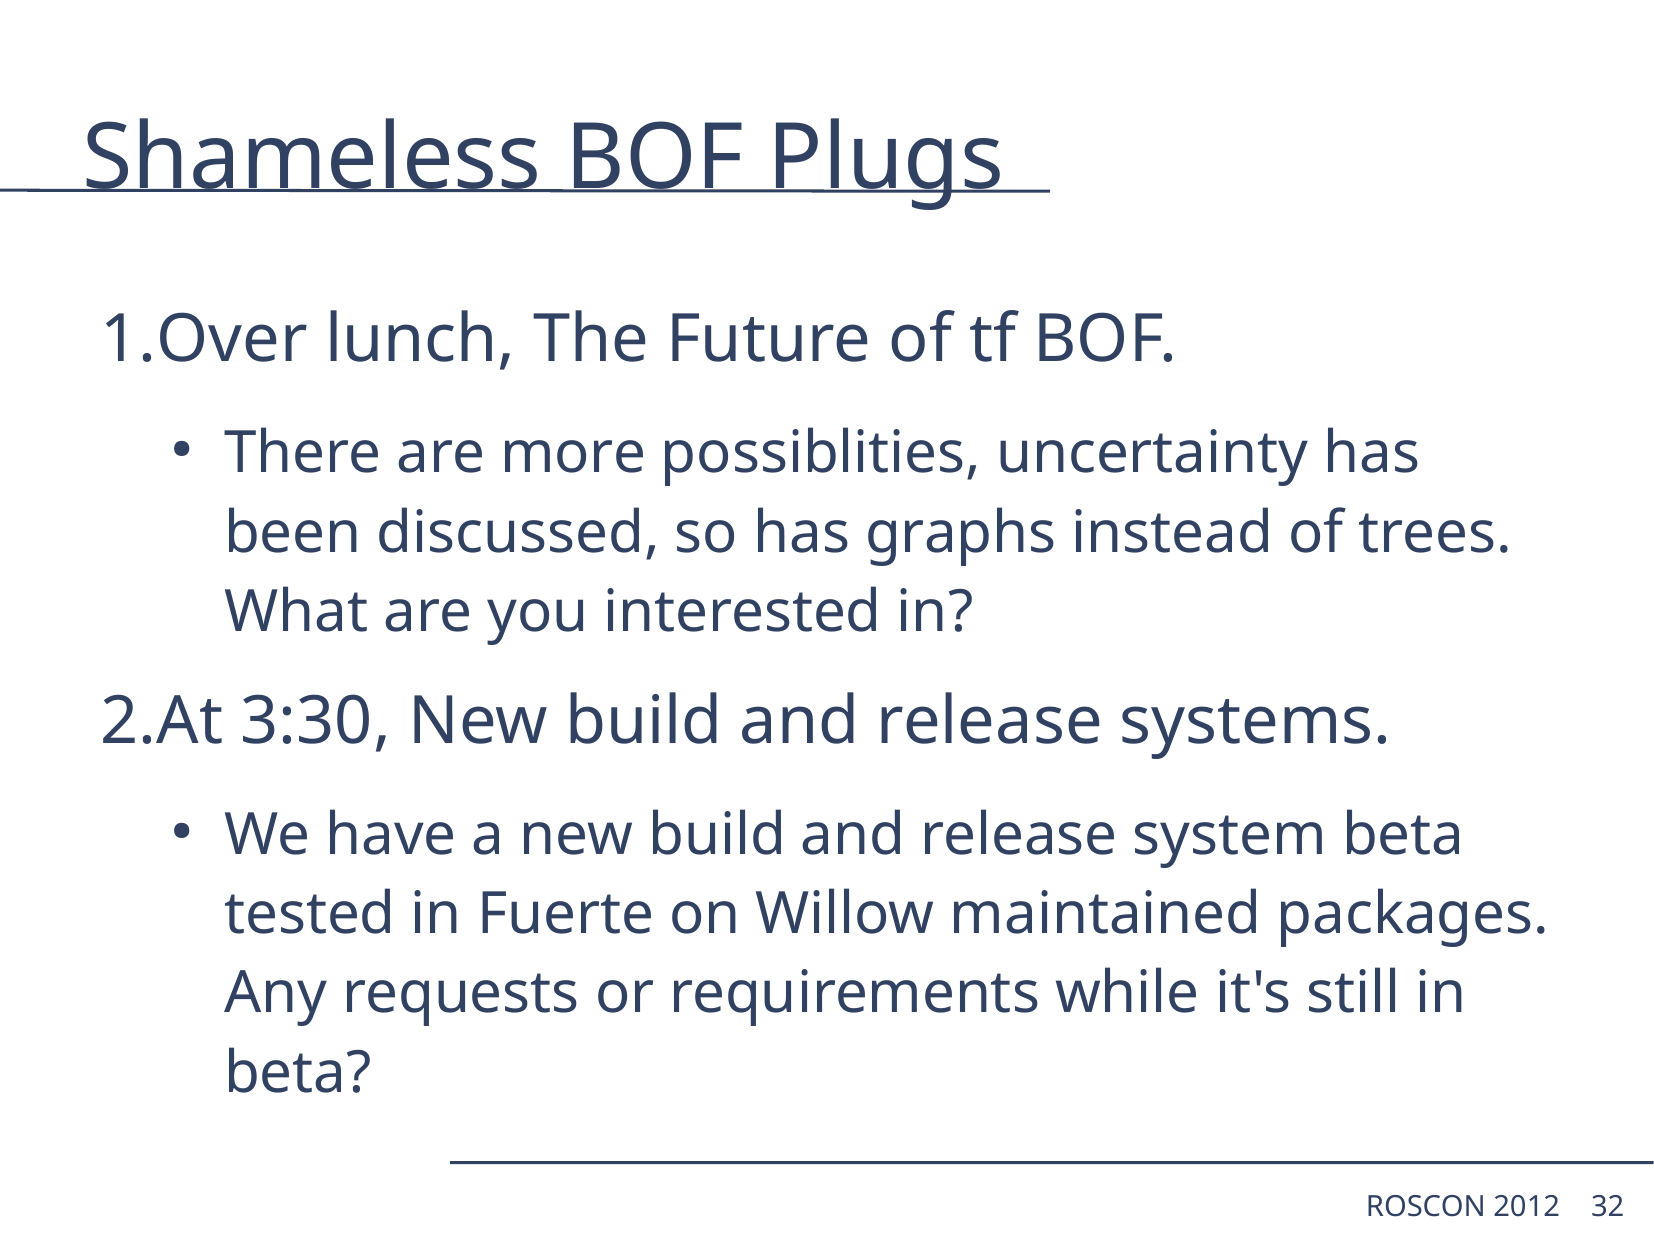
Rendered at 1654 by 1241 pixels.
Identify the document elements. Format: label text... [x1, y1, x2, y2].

title Shameless BOF Plugs [82, 56, 1571, 250]
list Over lunch, The Future of tf BOF. There are more possiblities, uncertainty has been discussed, so has graphs instead of trees. What are you interested in? At 3:30, New build and release systems. We have a new build and release system beta tested in Fuerte on Willow maintained packages. Any requests or requirements while it's still in beta? [82, 290, 1571, 1109]
